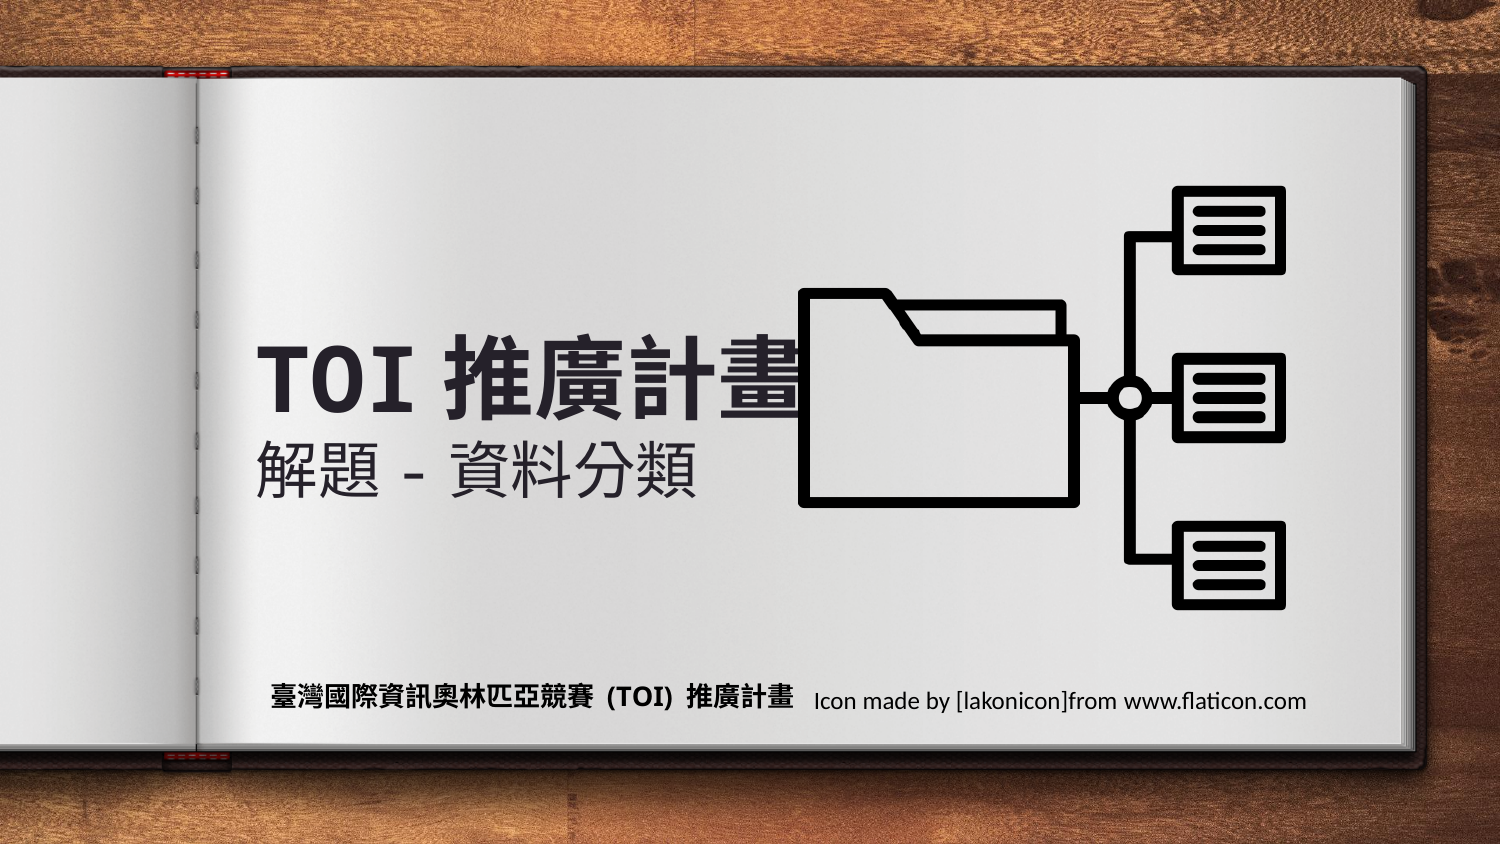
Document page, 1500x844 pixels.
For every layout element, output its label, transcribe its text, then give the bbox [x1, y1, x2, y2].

picture [798, 154, 1286, 641]
text_box Icon made by [lakonicon]from www.flaticon.com [799, 677, 1364, 722]
title TOI推廣計畫 解題-資料分類 [240, 262, 798, 565]
